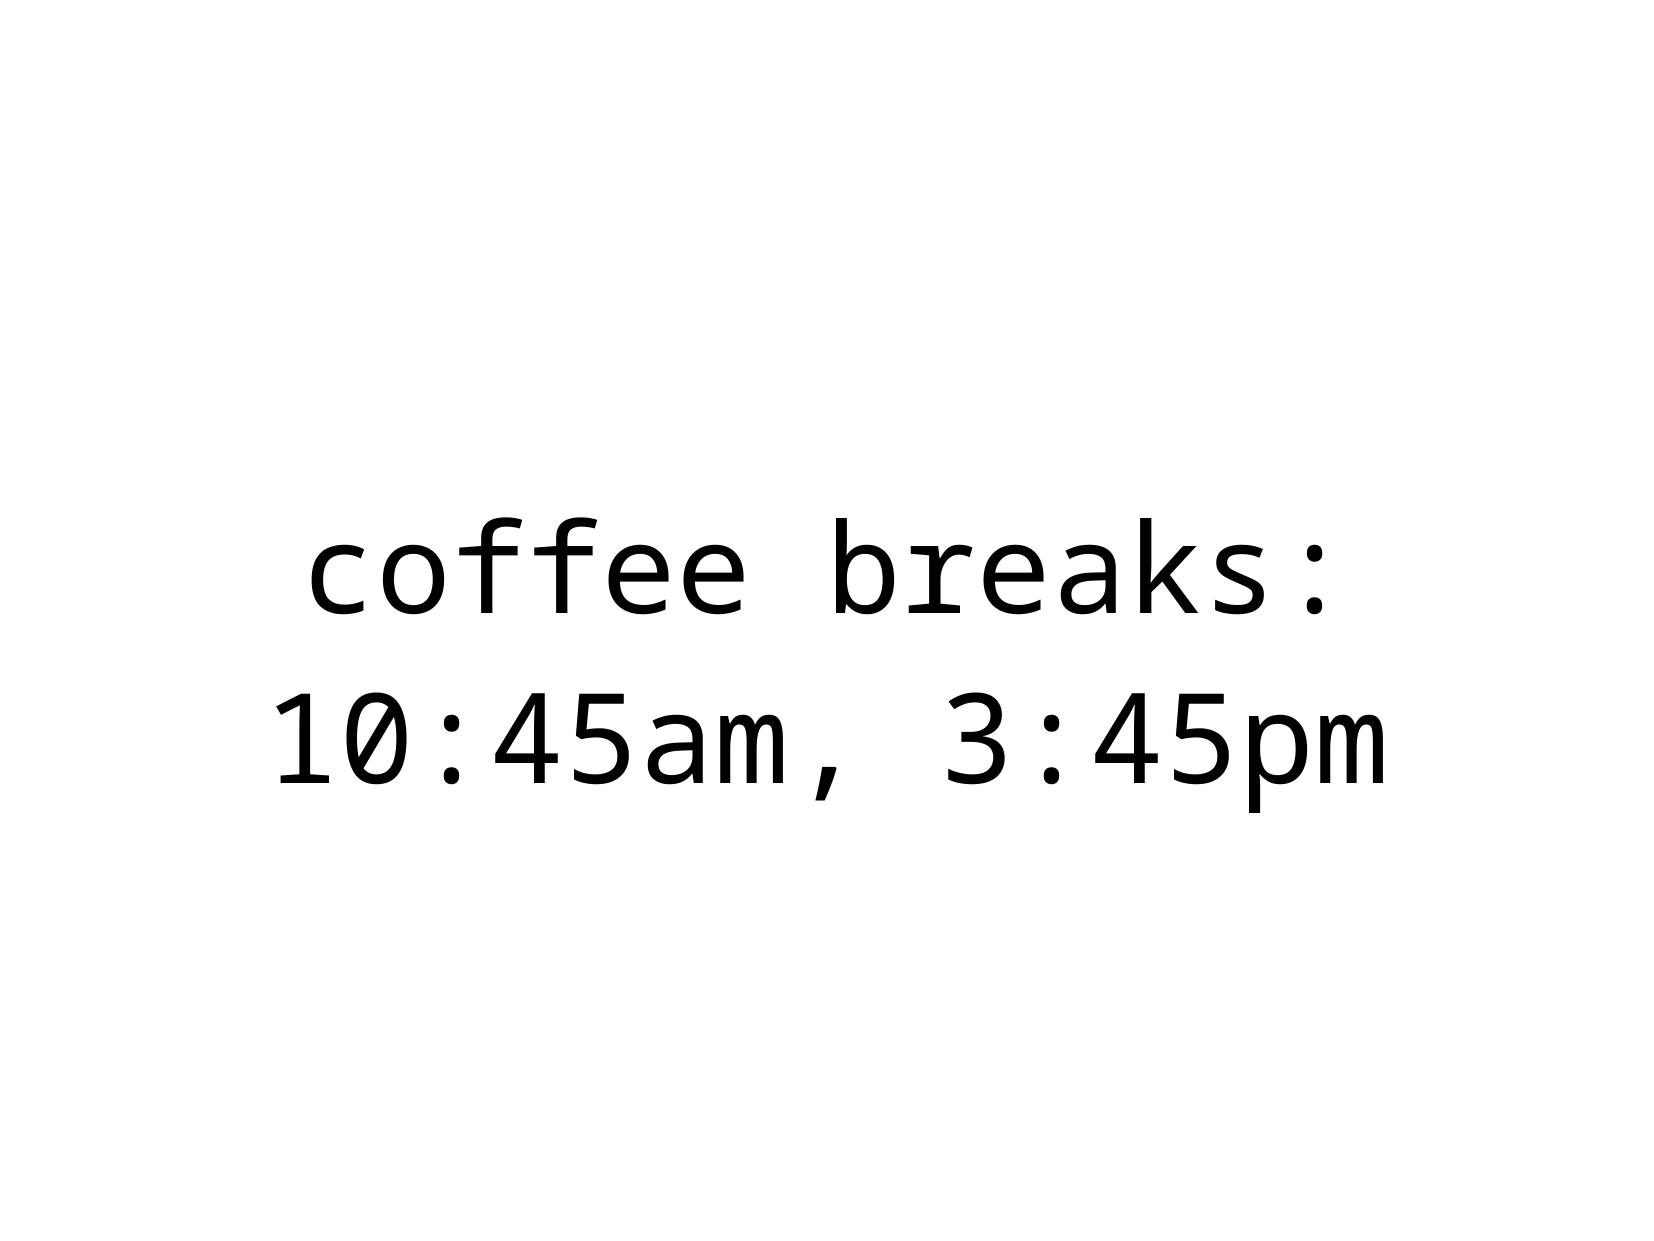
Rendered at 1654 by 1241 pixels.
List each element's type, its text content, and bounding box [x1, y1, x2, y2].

subtitle coffee breaks: 10:45am, 3:45pm [82, 290, 1571, 1010]
